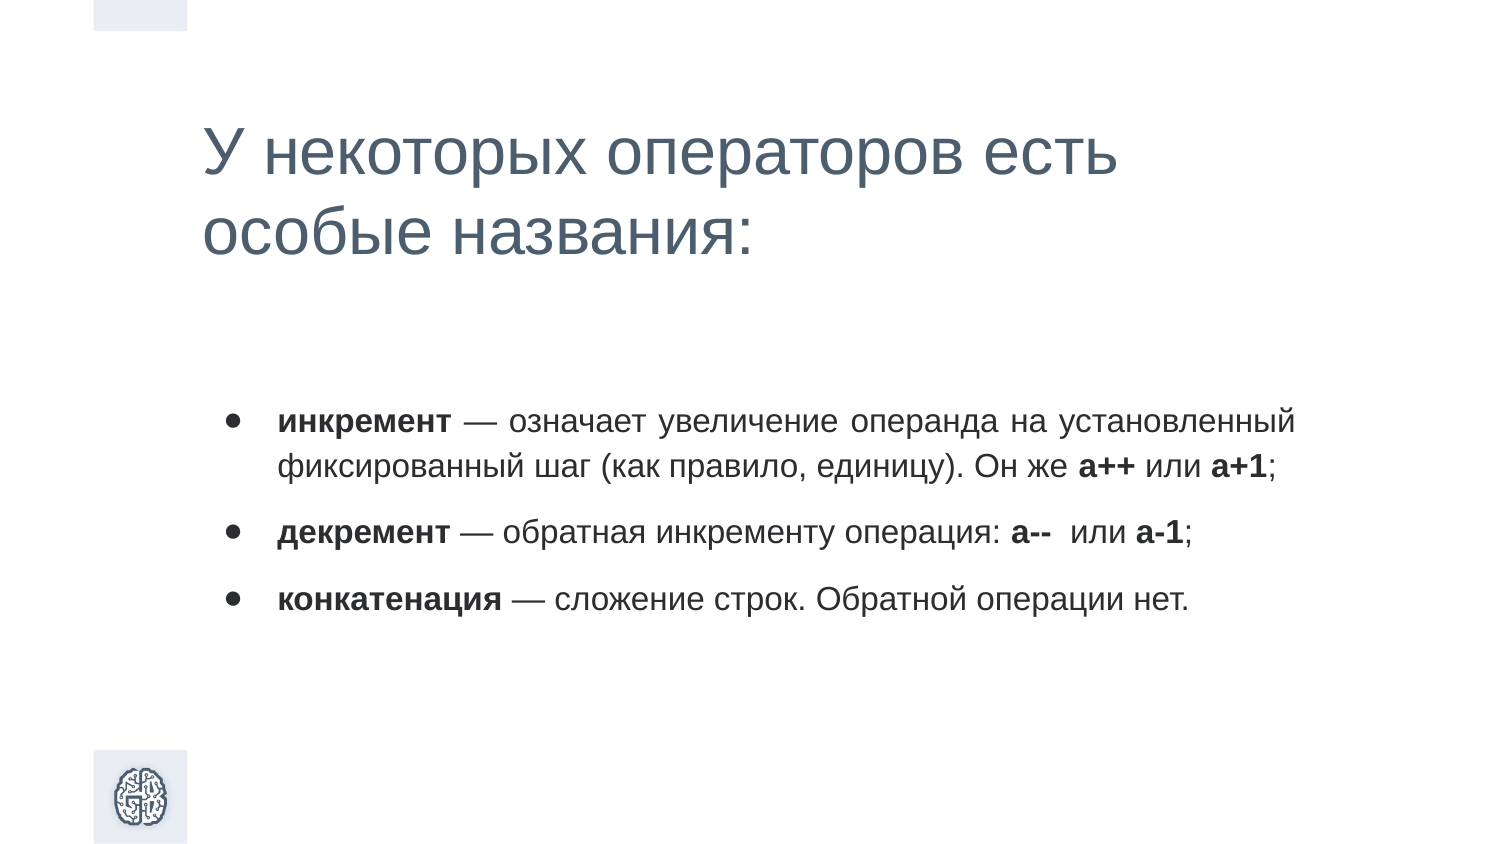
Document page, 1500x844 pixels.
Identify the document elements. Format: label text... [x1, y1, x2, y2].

text_box инкремент — означает увеличение операнда на установленный фиксированный шаг (как правило, единицу). Он же a++ или a+1; декремент — обратная инкременту операция: a-- или a-1; конкатенация — сложение строк. Обратной операции нет. [187, 269, 1312, 741]
picture [106, 760, 175, 834]
text_box У некоторых операторов есть особые названия: [187, 93, 1312, 269]
